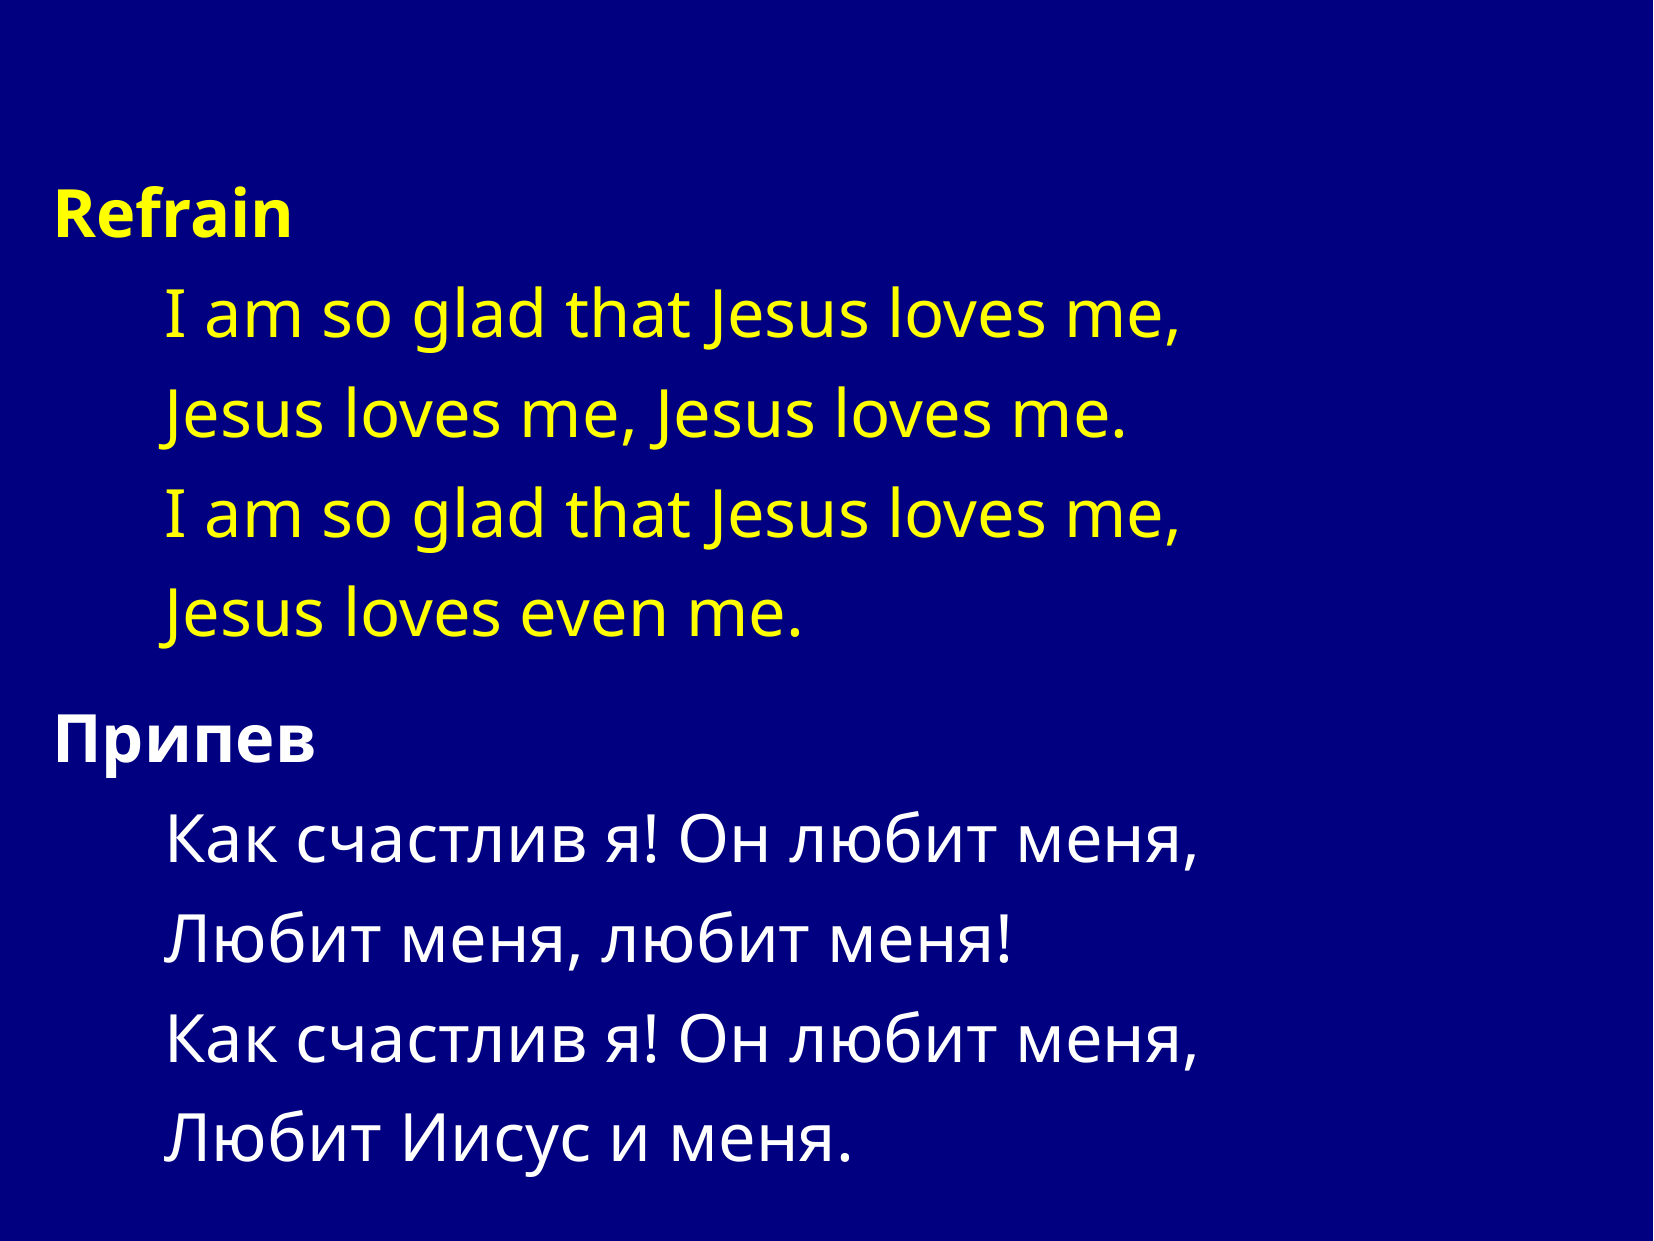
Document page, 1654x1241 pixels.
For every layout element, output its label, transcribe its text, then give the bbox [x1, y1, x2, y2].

text_box Refrain I am so glad that Jesus loves me, Jesus loves me, Jesus loves me. I am so glad that Jesus loves me, Jesus loves even me. [37, 150, 1653, 638]
text_box Припев Как счастлив я! Он любит меня, Любит меня, любит меня! Как счастлив я! Он любит меня, Любит Иисус и меня. [37, 675, 1576, 1163]
